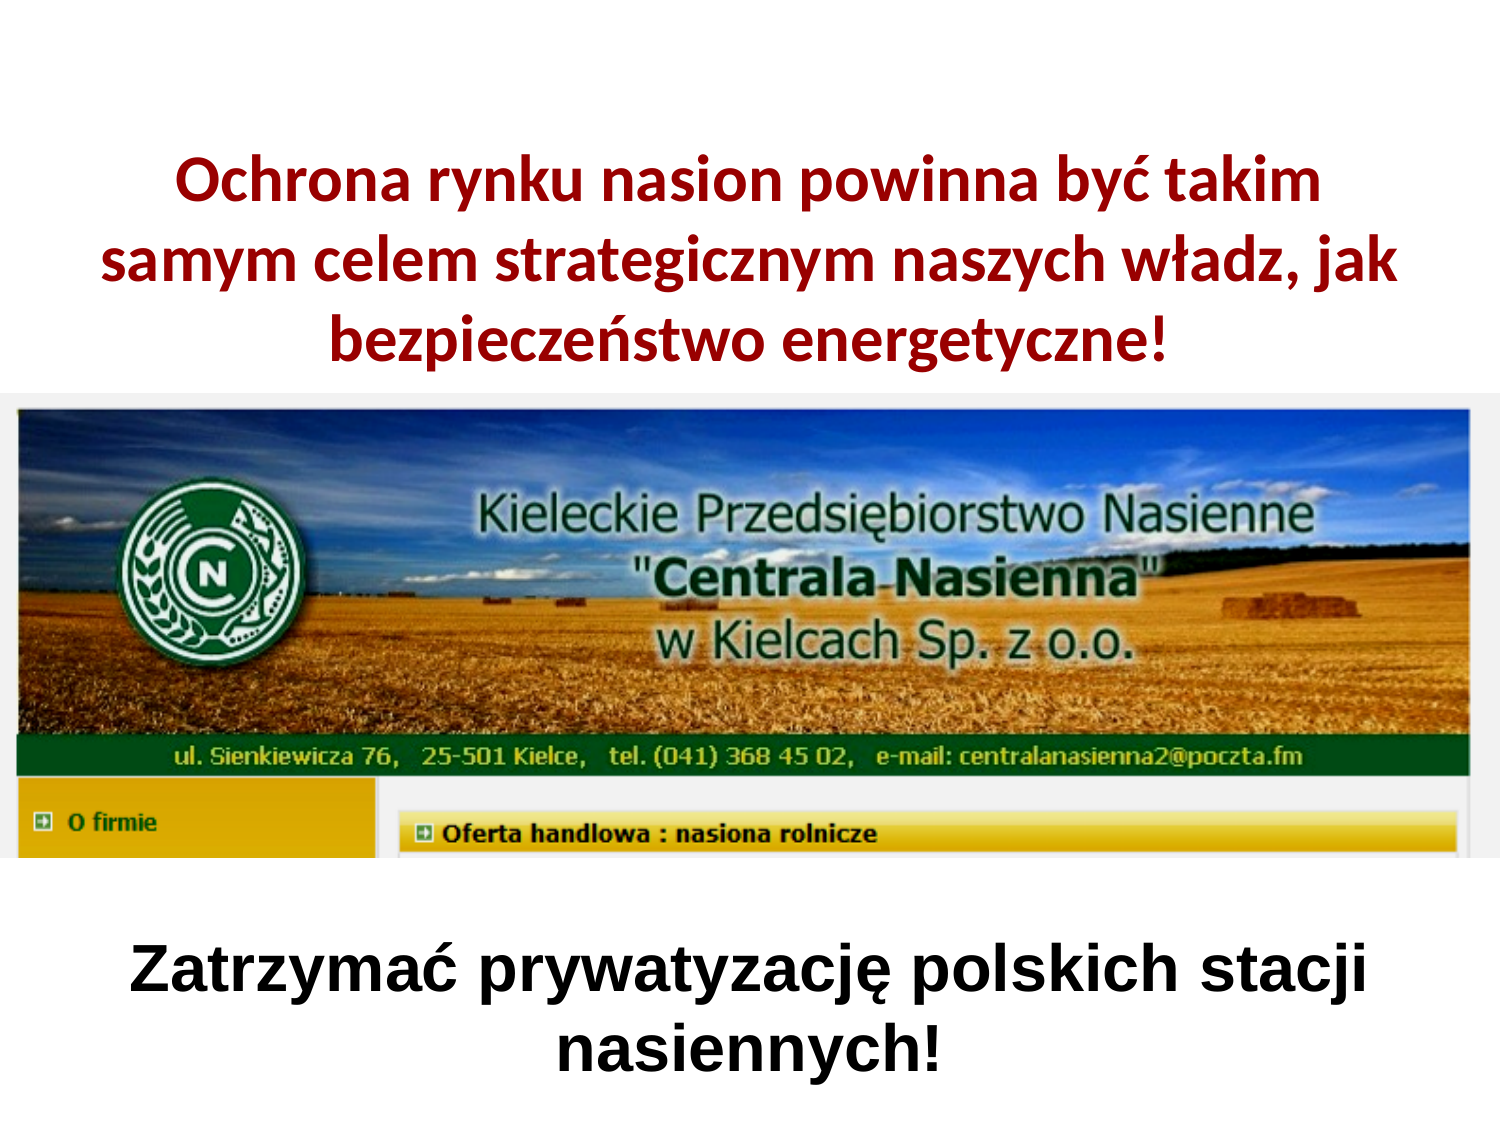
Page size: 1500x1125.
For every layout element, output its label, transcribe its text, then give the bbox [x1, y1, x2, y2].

text_box Zatrzymać prywatyzację polskich stacji nasiennych! [70, 916, 1430, 1125]
title Ochrona rynku nasion powinna być takim samym celem strategicznym naszych władz, jak bezpieczeństwo energetyczne! [75, 126, 1426, 315]
picture [0, 394, 1500, 858]
